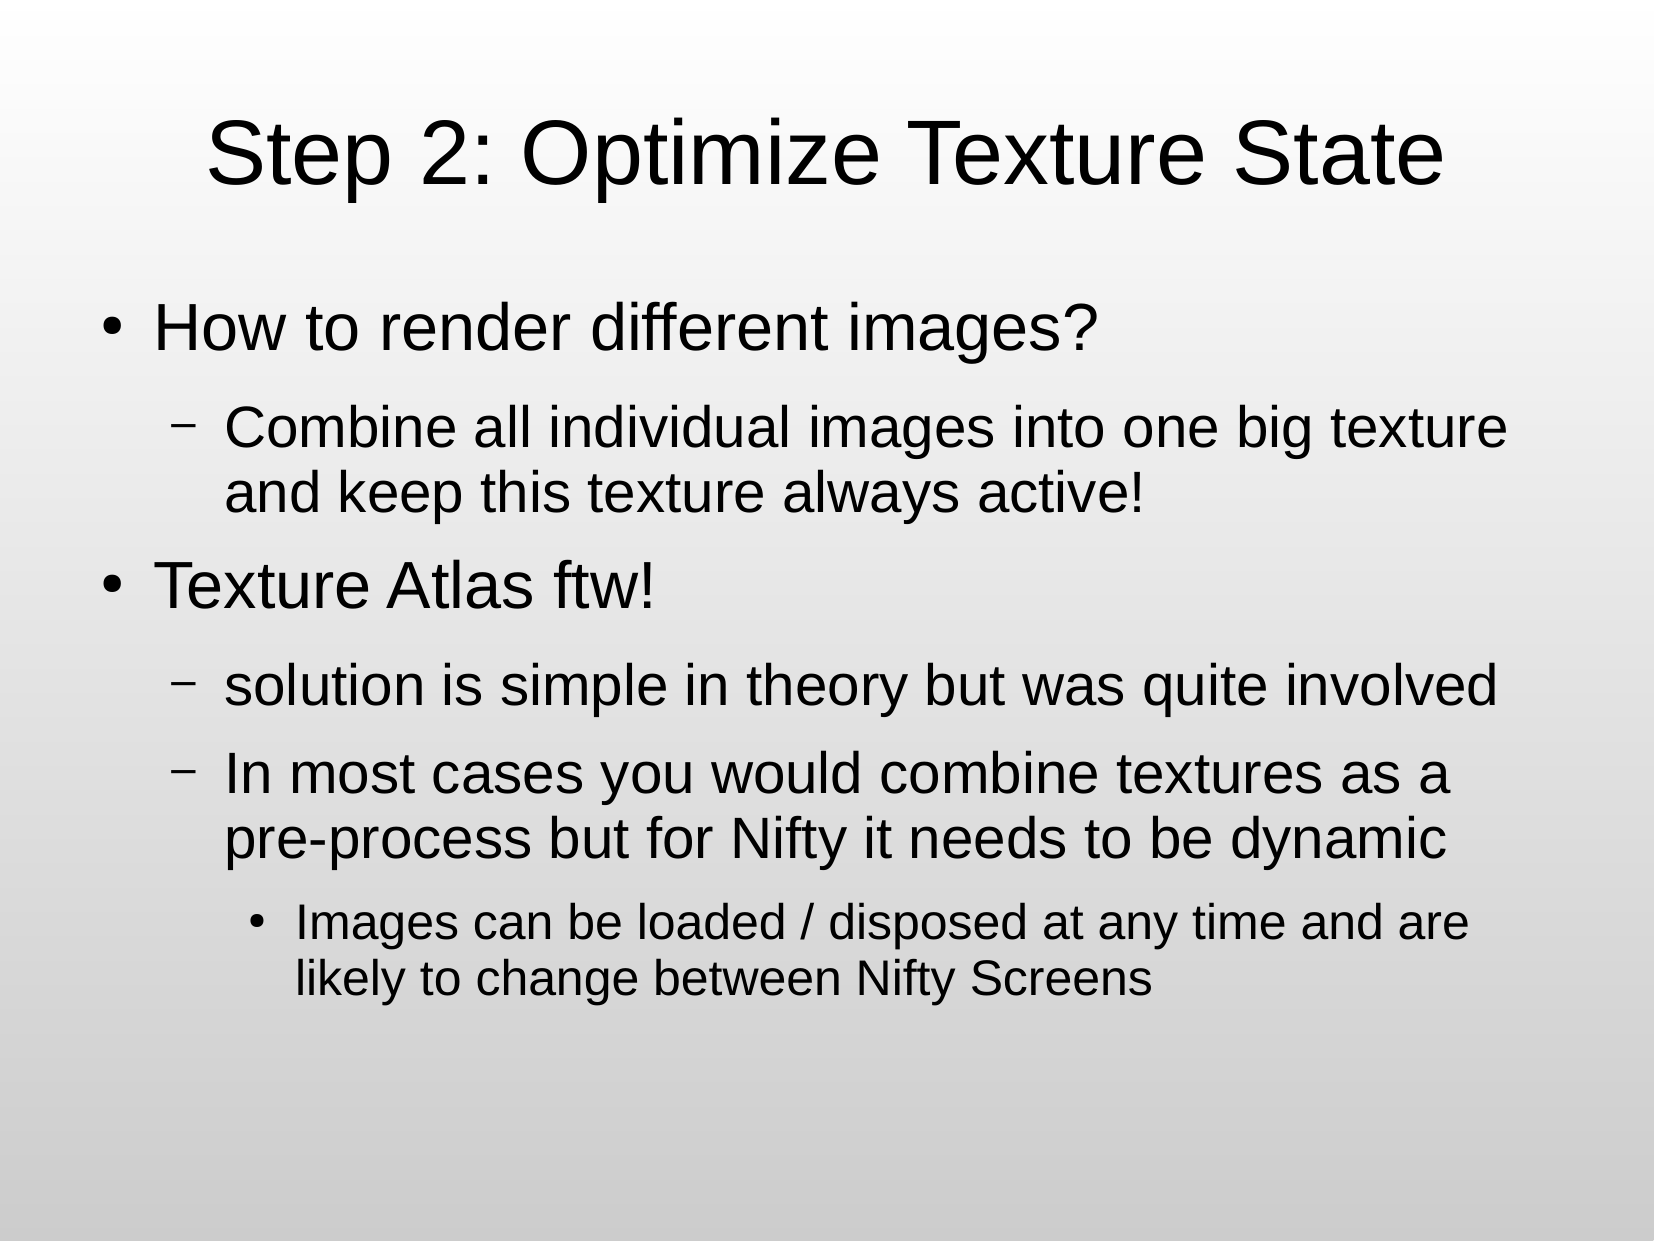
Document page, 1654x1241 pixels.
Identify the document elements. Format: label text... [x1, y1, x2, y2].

list How to render different images? Combine all individual images into one big texture and keep this texture always active! Texture Atlas ftw! solution is simple in theory but was quite involved In most cases you would combine textures as a pre-process but for Nifty it needs to be dynamic Images can be loaded / disposed at any time and are likely to change between Nifty Screens [82, 290, 1571, 1109]
title Step 2: Optimize Texture State [82, 49, 1571, 257]
